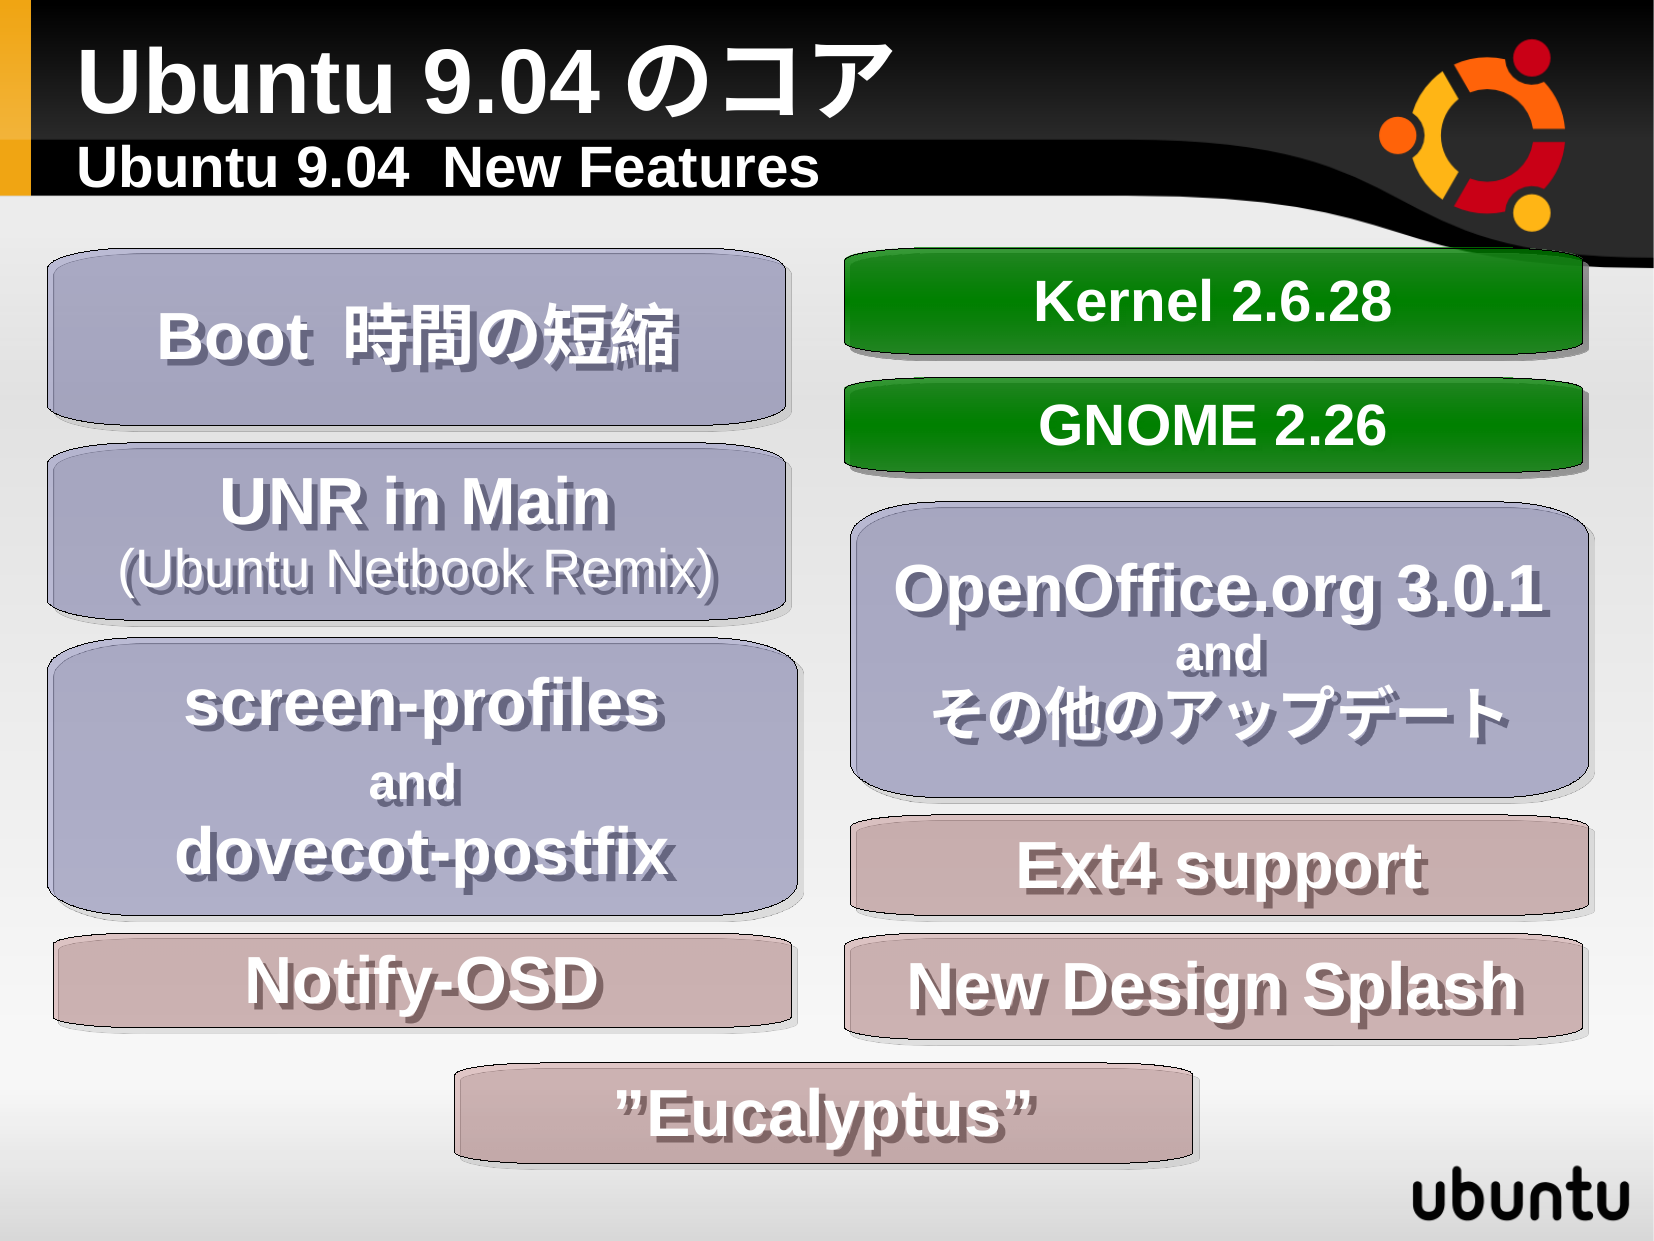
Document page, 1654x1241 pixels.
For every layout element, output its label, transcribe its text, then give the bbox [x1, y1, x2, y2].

text_box Kernel 2.6.28 [844, 248, 1583, 355]
text_box OpenOffice.org 3.0.1 and その他のアップデート [850, 501, 1589, 798]
text_box New Design Splash [844, 933, 1583, 1040]
text_box ”Eucalyptus” [454, 1062, 1193, 1164]
text_box UNR in Main (Ubuntu Netbook Remix) [47, 442, 786, 621]
title Ubuntu 9.04のコア Ubuntu 9.04 New Features [76, 17, 1565, 211]
text_box Ext4 support [850, 814, 1589, 916]
text_box GNOME 2.26 [844, 377, 1583, 473]
text_box Boot 時間の短縮 [47, 248, 786, 426]
picture [0, 0, 1654, 1241]
text_box screen-profiles and dovecot-postfix [47, 637, 798, 916]
text_box Notify-OSD [53, 933, 792, 1028]
